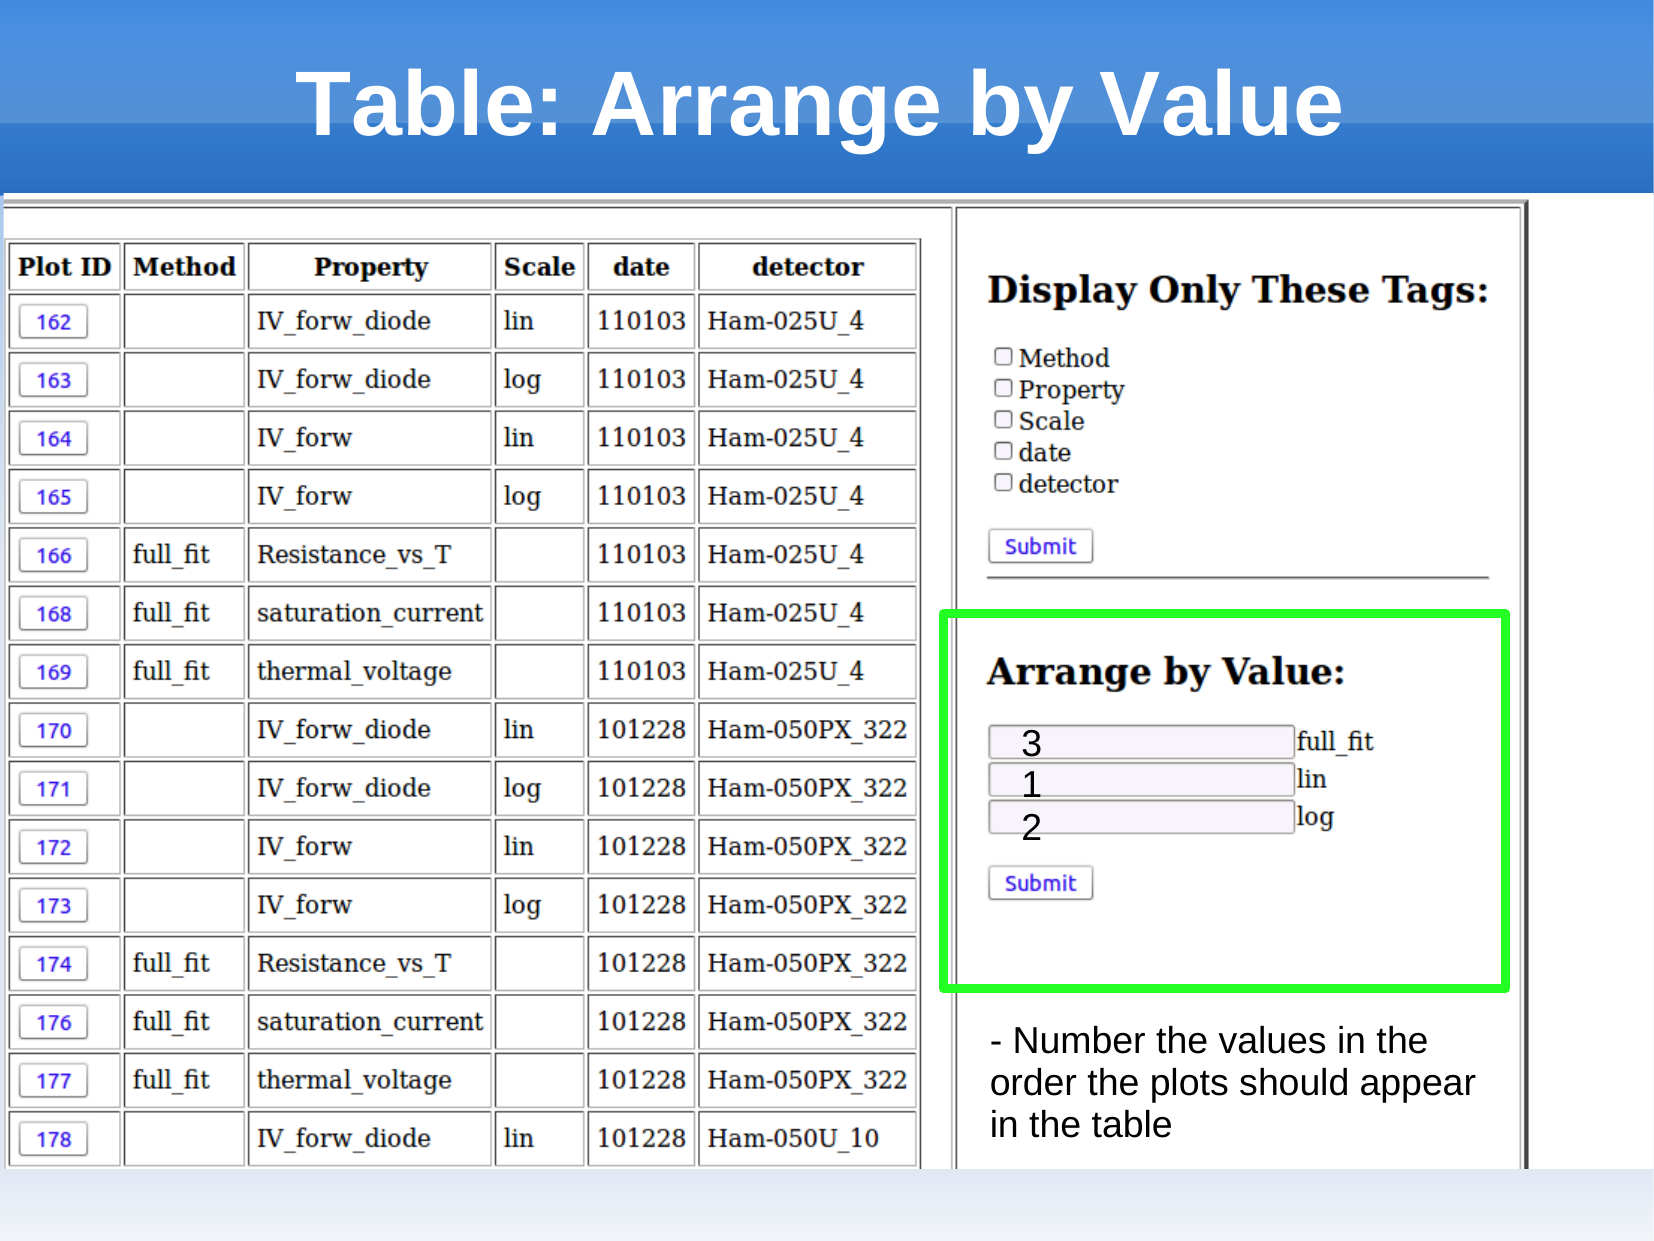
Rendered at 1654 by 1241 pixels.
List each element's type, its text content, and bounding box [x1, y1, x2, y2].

title Table: Arrange by Value [76, 0, 1565, 193]
text_box 3 1 2 [1006, 714, 1045, 856]
text_box - Number the values in the order the plots should appear in the table [975, 1012, 1501, 1154]
picture [0, 0, 1654, 1241]
